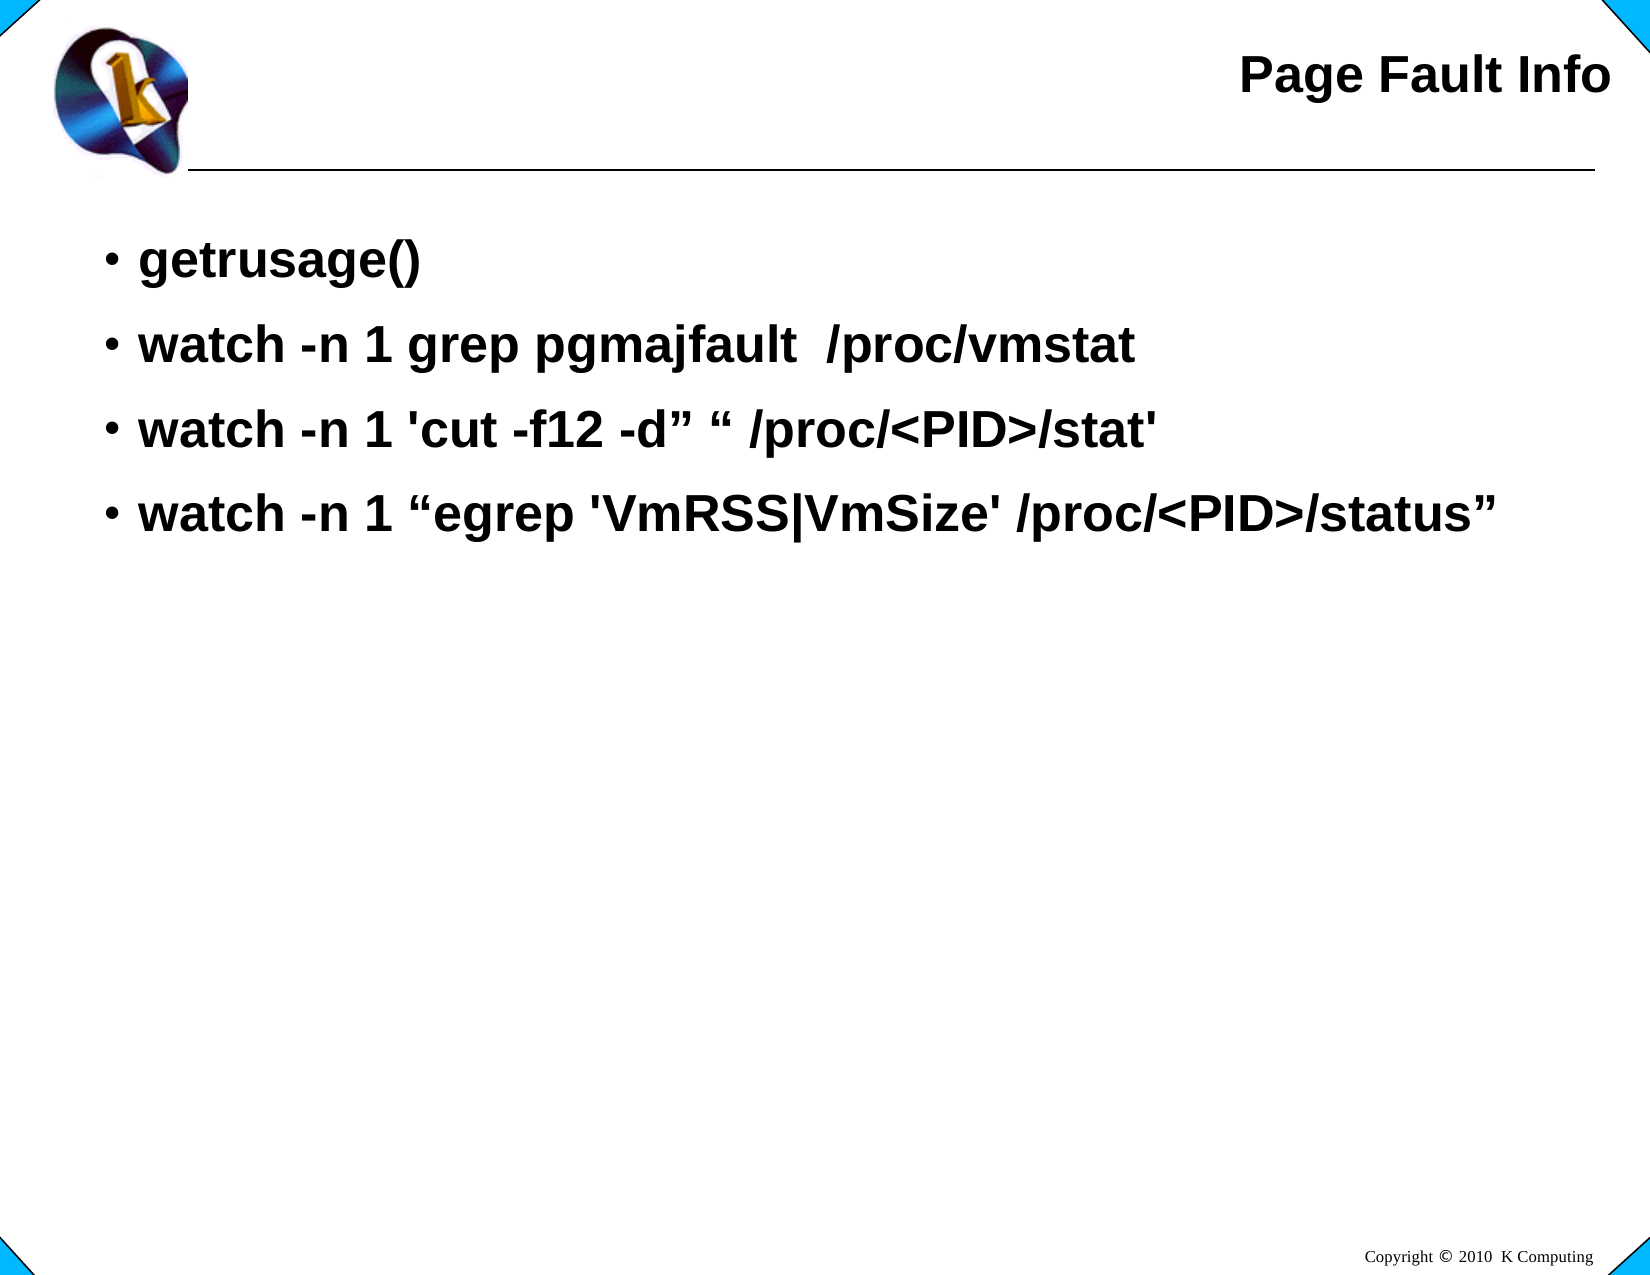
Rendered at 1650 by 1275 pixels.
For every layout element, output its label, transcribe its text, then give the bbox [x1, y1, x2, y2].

title Page Fault Info [437, 7, 1613, 143]
text_box getrusage() watch -n 1 grep pgmajfault /proc/vmstat watch -n 1 'cut -f12 -d” “ /proc/<PID>/stat' watch -n 1 “egrep 'VmRSS|VmSize' /proc/<PID>/status” [88, 228, 1574, 1070]
picture [53, 17, 188, 188]
